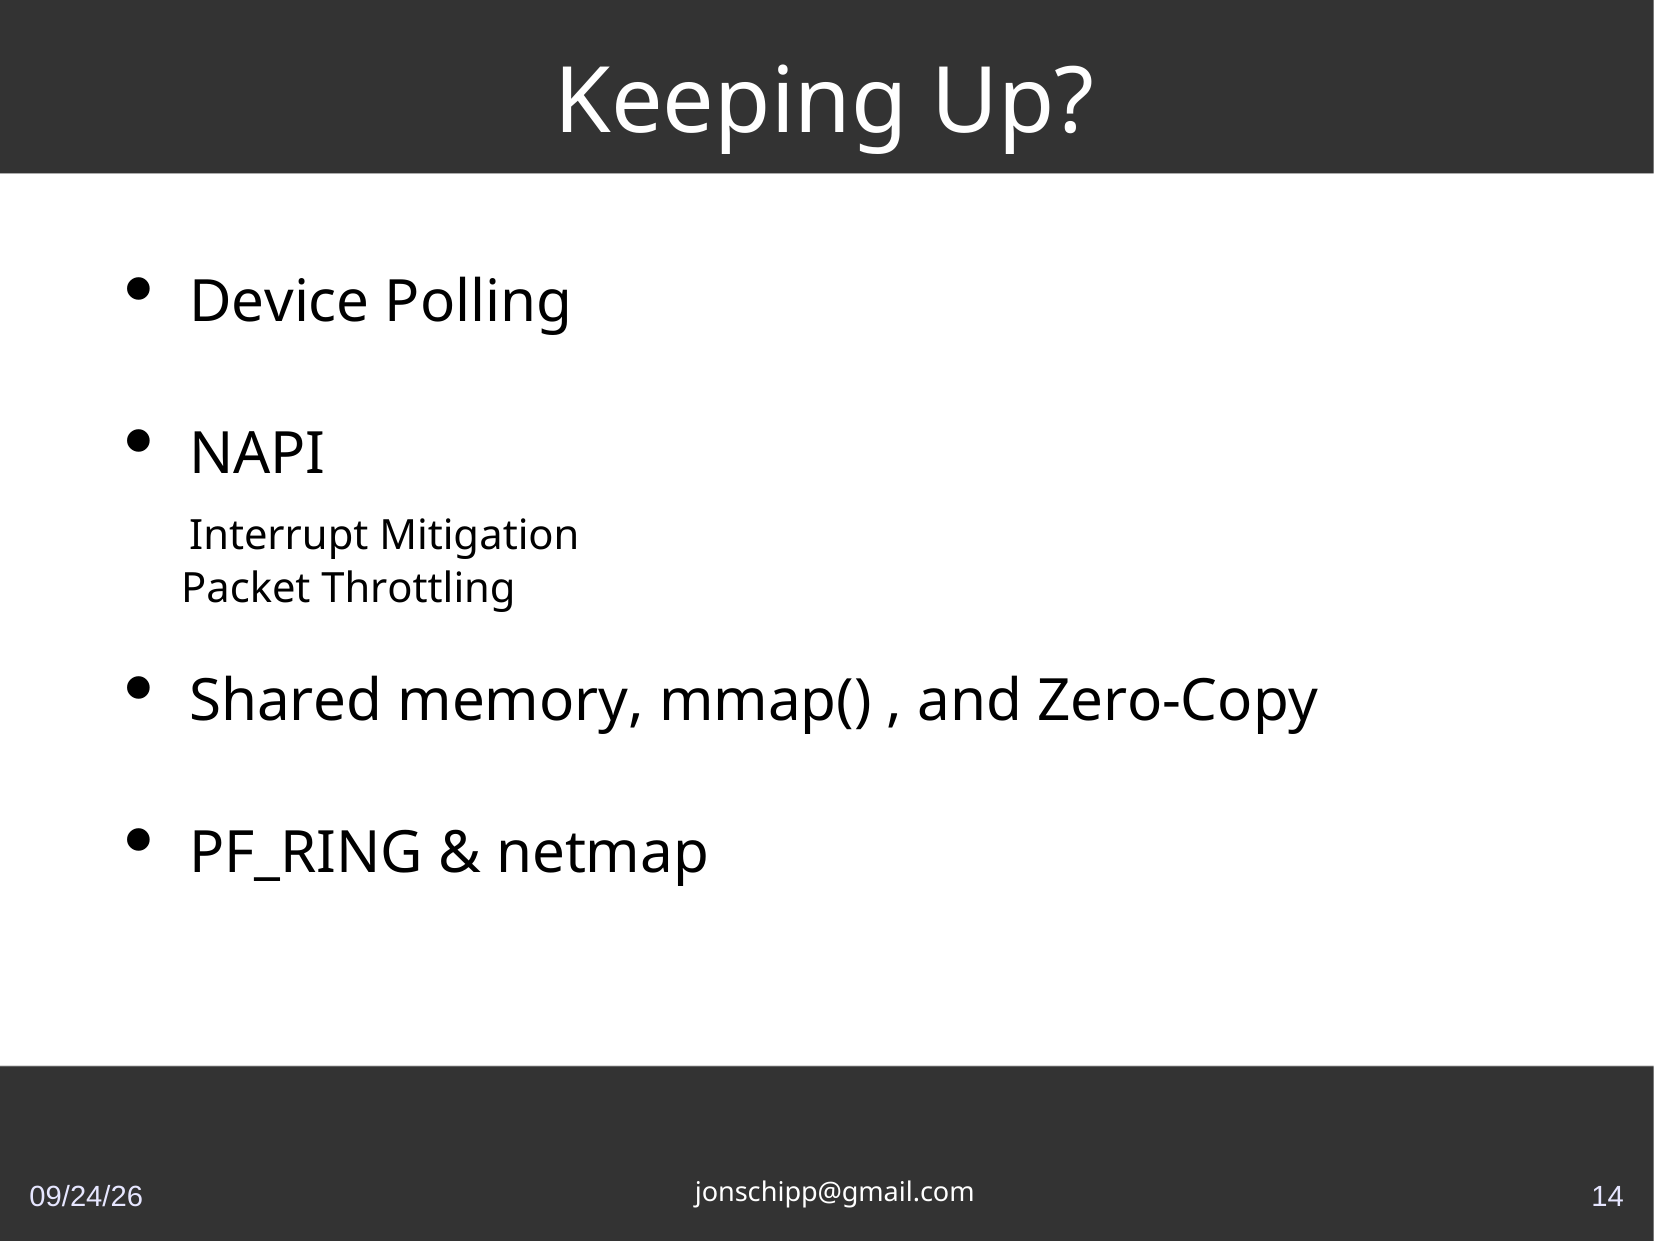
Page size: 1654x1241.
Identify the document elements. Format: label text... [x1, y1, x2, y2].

text_box Device Polling NAPI Interrupt Mitigation Packet Throttling Shared memory, mmap() , and Zero-Copy PF_RING & netmap [112, 98, 1654, 1241]
text_box 05/25/12 [29, 1180, 112, 1240]
picture [0, 0, 1654, 1241]
text_box jonschipp@gmail.com [37, 1162, 112, 1222]
text_box Keeping Up? [112, 37, 1538, 98]
